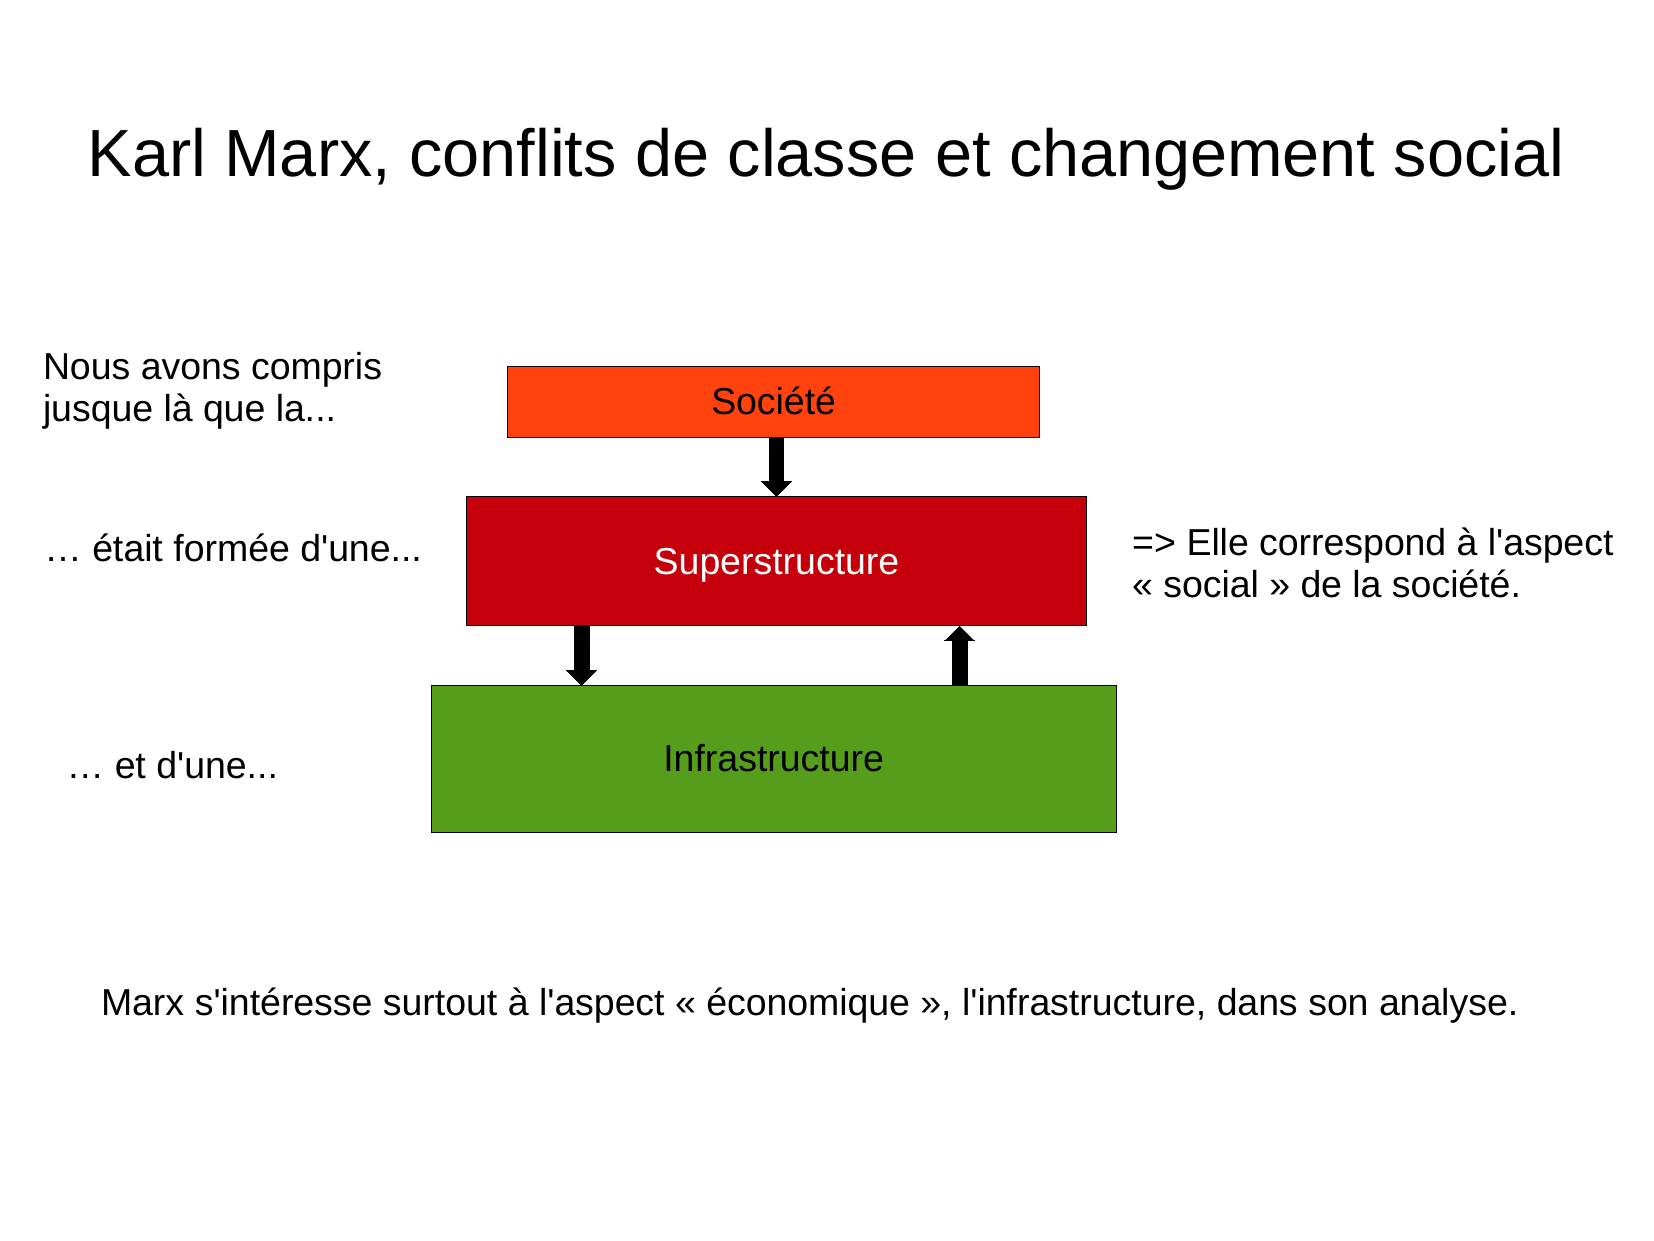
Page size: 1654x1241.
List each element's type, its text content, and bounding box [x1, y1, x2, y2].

text_box [944, 625, 975, 686]
text_box Infrastructure [431, 685, 1117, 833]
text_box => Elle correspond à l'aspect « social » de la société. [1117, 513, 1630, 613]
text_box [761, 437, 792, 497]
text_box … était formée d'une... [29, 519, 443, 597]
text_box … et d'une... [51, 737, 454, 795]
text_box Société [507, 366, 1040, 438]
text_box Marx s'intéresse surtout à l'aspect « économique », l'infrastructure, dans son analyse. [86, 974, 1536, 1032]
text_box Nous avons compris jusque là que la... [28, 338, 398, 438]
title Karl Marx, conflits de classe et changement social [82, 56, 1571, 250]
text_box Superstructure [466, 496, 1087, 626]
text_box [566, 625, 597, 686]
